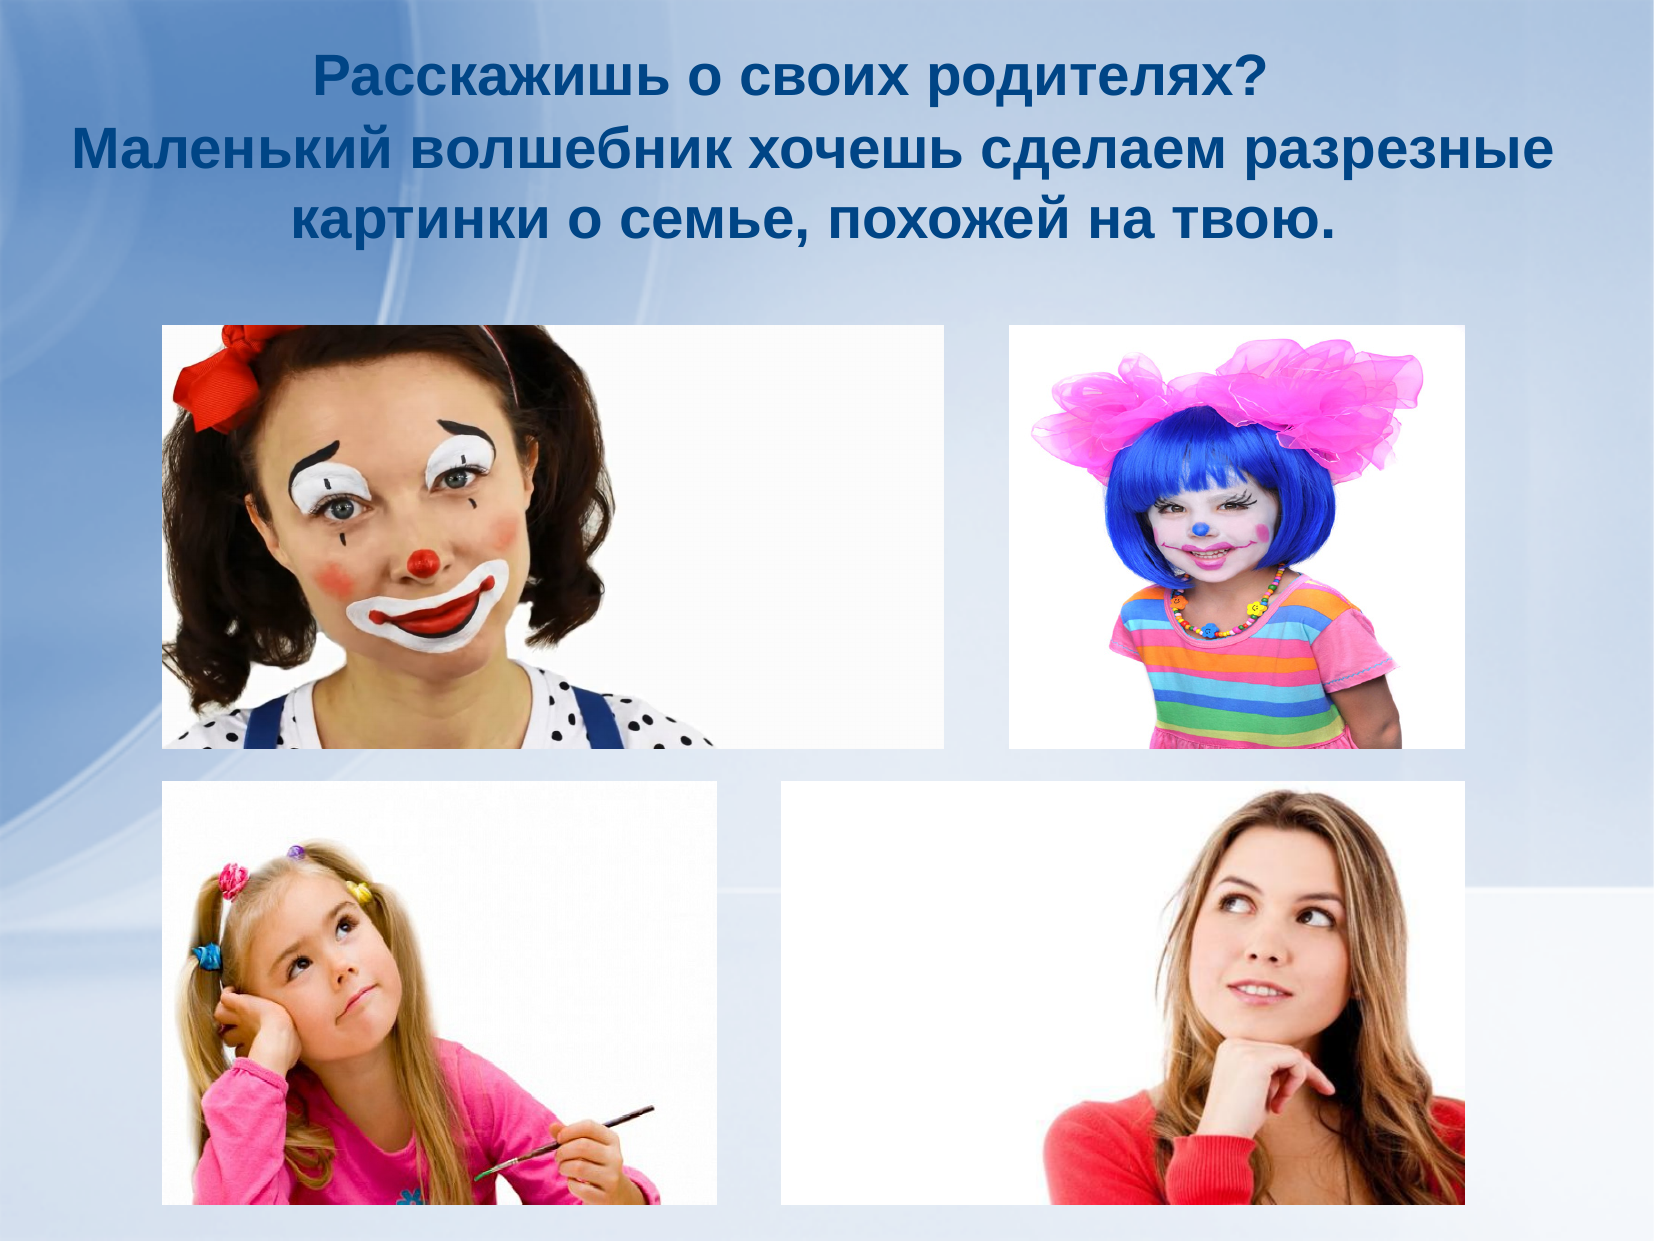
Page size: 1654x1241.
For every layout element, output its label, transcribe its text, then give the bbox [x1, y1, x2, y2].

title Расскажишь о своих родителях? Маленький волшебник хочешь сделаем разрезные картинки о семье, похожей на твою. [32, 0, 1595, 271]
picture [0, 0, 1654, 1241]
